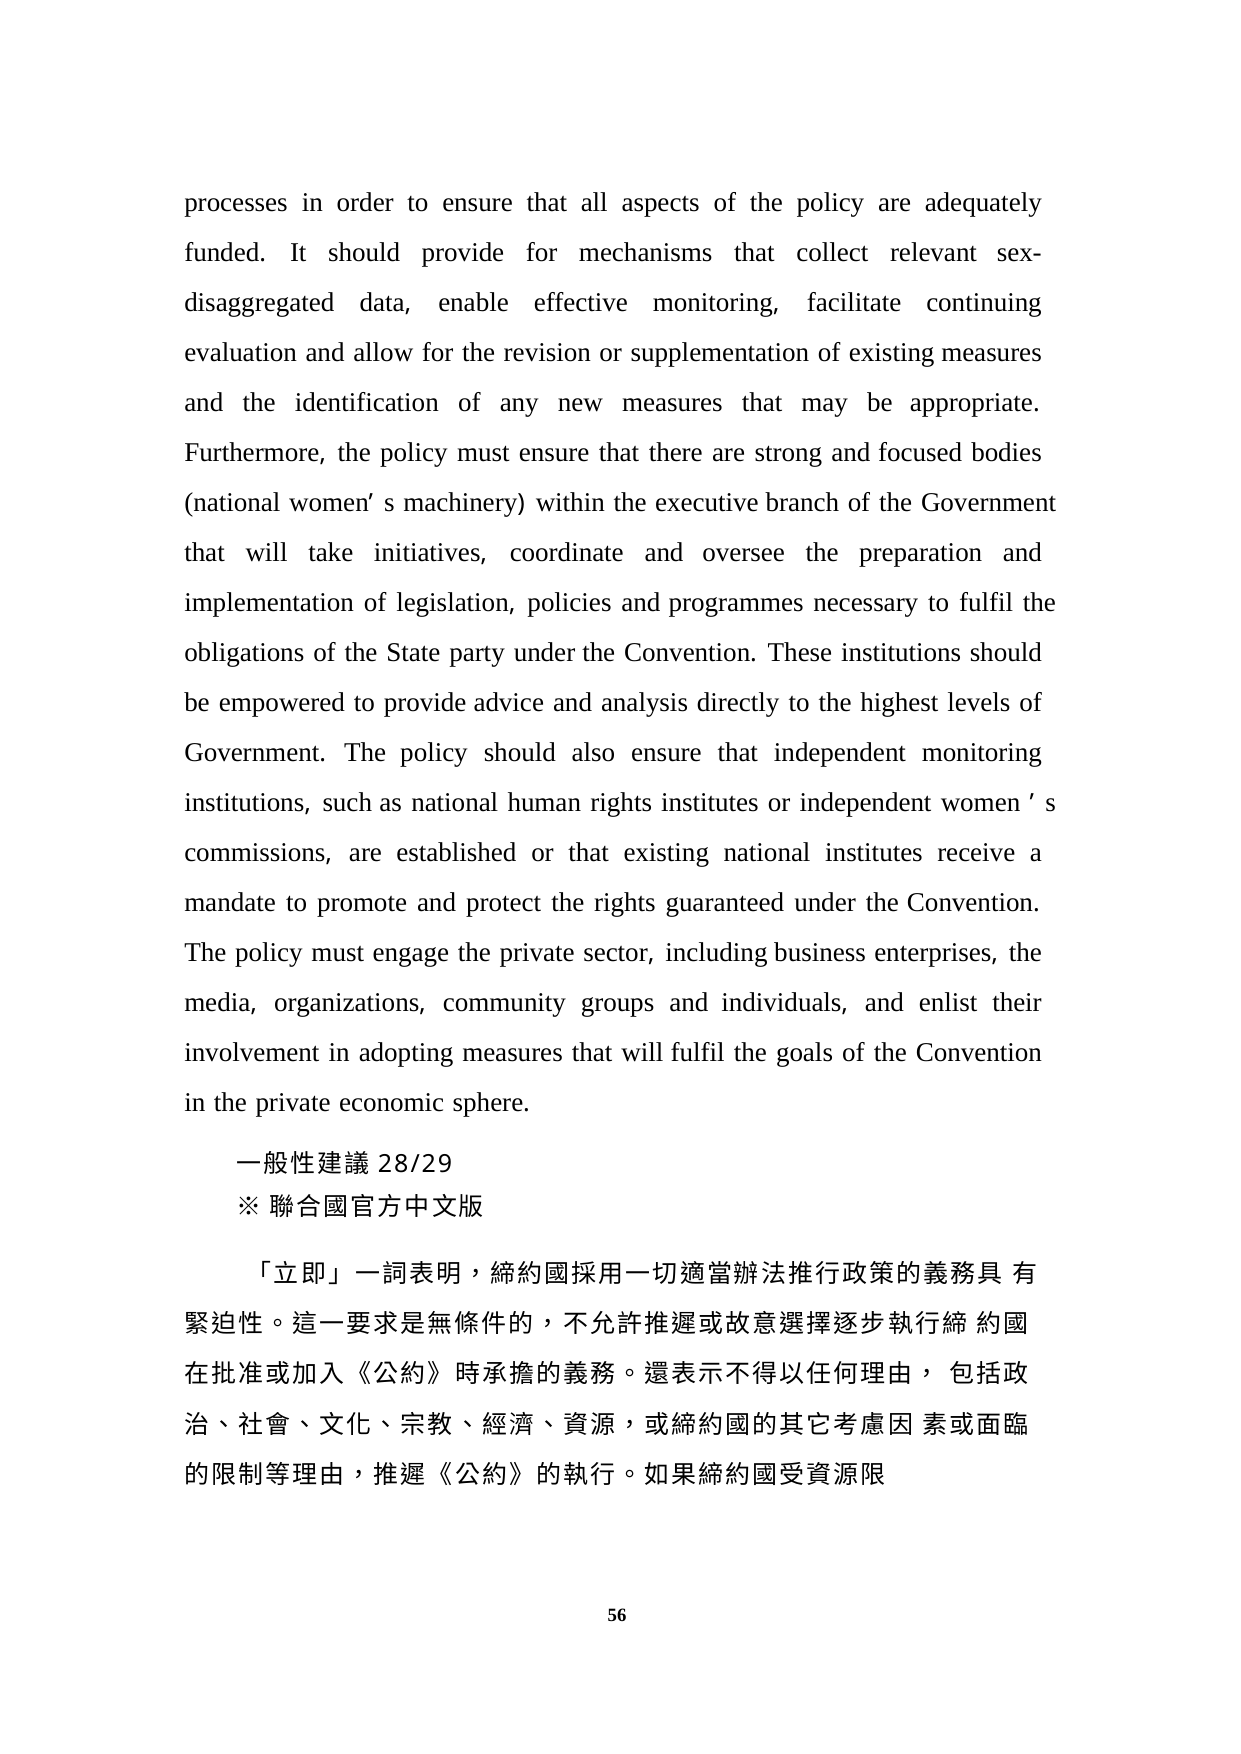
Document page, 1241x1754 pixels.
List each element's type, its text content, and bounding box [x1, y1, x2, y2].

text_box 56 [607, 1603, 632, 1623]
text_box processes in order to ensure that all aspects of the policy are adequately funded. It should provide for mechanisms that collect relevant sex-disaggregated data, enable effective monitoring, facilitate continuing evaluation and allow for the revision or supplementation of existing measures and the identification of any new measures that may be appropriate. Furthermore, the policy must ensure that there are strong and focused bodies (national women’ s machinery) within the executive branch of the Government that will take initiatives, coordinate and oversee the preparation and implementation of legislation, policies and programmes necessary to fulfil the obligations of the State party under the Convention. These institutions should be empowered to provide advice and analysis directly to the highest levels of Government. The policy should also ensure that independent monitoring institutions, such as national human rights institutes or independent women ’ s commissions, are established or that existing national institutes receive a mandate to promote and protect the rights guaranteed under the Convention. The policy must engage the private sector, including business enterprises, the media, organizations, community groups and individuals, and enlist their involvement in adopting measures that will fulfil the goals of the Convention in the private economic sphere. 一般性建議28/29 ※聯合國官方中文版 「立即」一詞表明，締約國採用一切適當辦法推行政策的義務具 有緊迫性。這一要求是無條件的，不允許推遲或故意選擇逐步執行締 約國在批准或加入《公約》時承擔的義務。還表示不得以任何理由， 包括政治、社會、文化、宗教、經濟、資源，或締約國的其它考慮因 素或面臨的限制等理由，推遲《公約》的執行。如果締約國受資源限 [184, 166, 1056, 1547]
